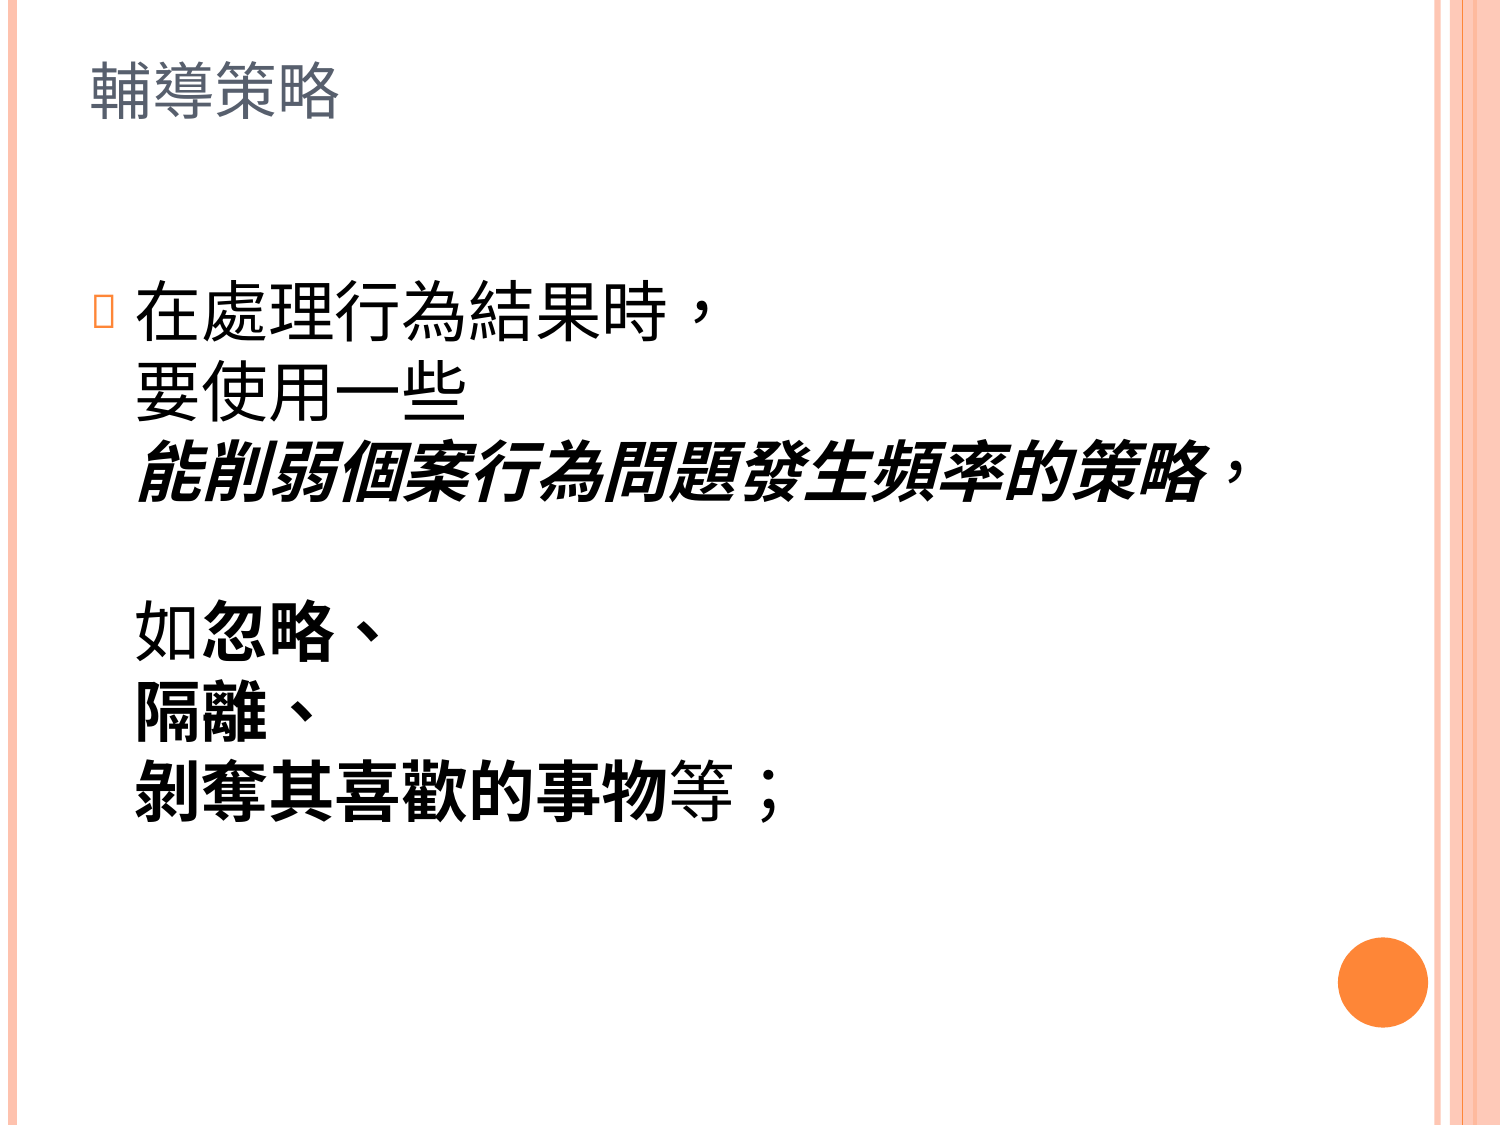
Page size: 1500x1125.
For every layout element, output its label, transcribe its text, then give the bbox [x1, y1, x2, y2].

list 在處理行為結果時， 要使用一些 能削弱個案行為問題發生頻率的策略， 如忽略、 隔離、 剝奪其喜歡的事物等； [75, 262, 1300, 1062]
title 輔導策略 [75, 45, 1300, 233]
